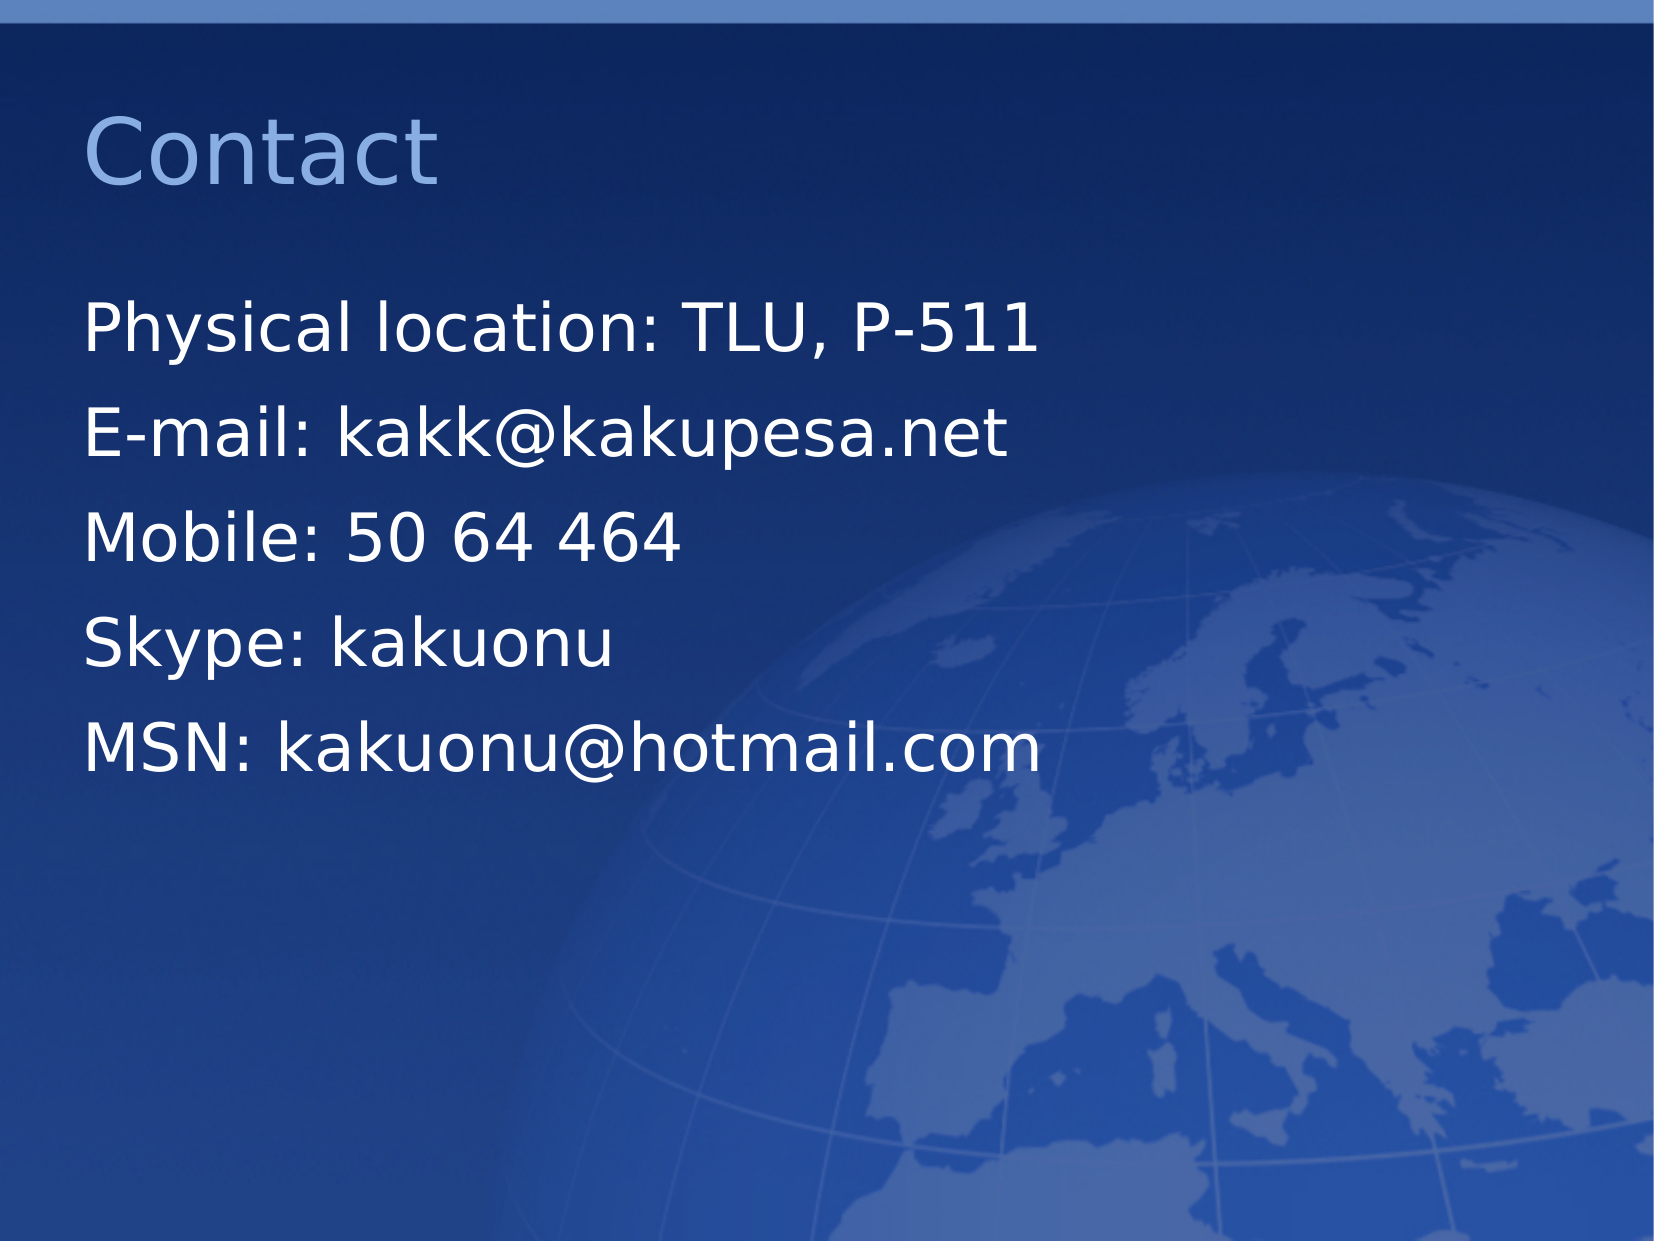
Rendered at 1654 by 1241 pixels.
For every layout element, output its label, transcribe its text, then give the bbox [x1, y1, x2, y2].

picture [0, 0, 1654, 1241]
title Contact [82, 49, 1571, 257]
list Physical location: TLU, P-511 E-mail: kakk@kakupesa.net Mobile: 50 64 464 Skype: kakuonu MSN: kakuonu@hotmail.com [82, 290, 1571, 1109]
